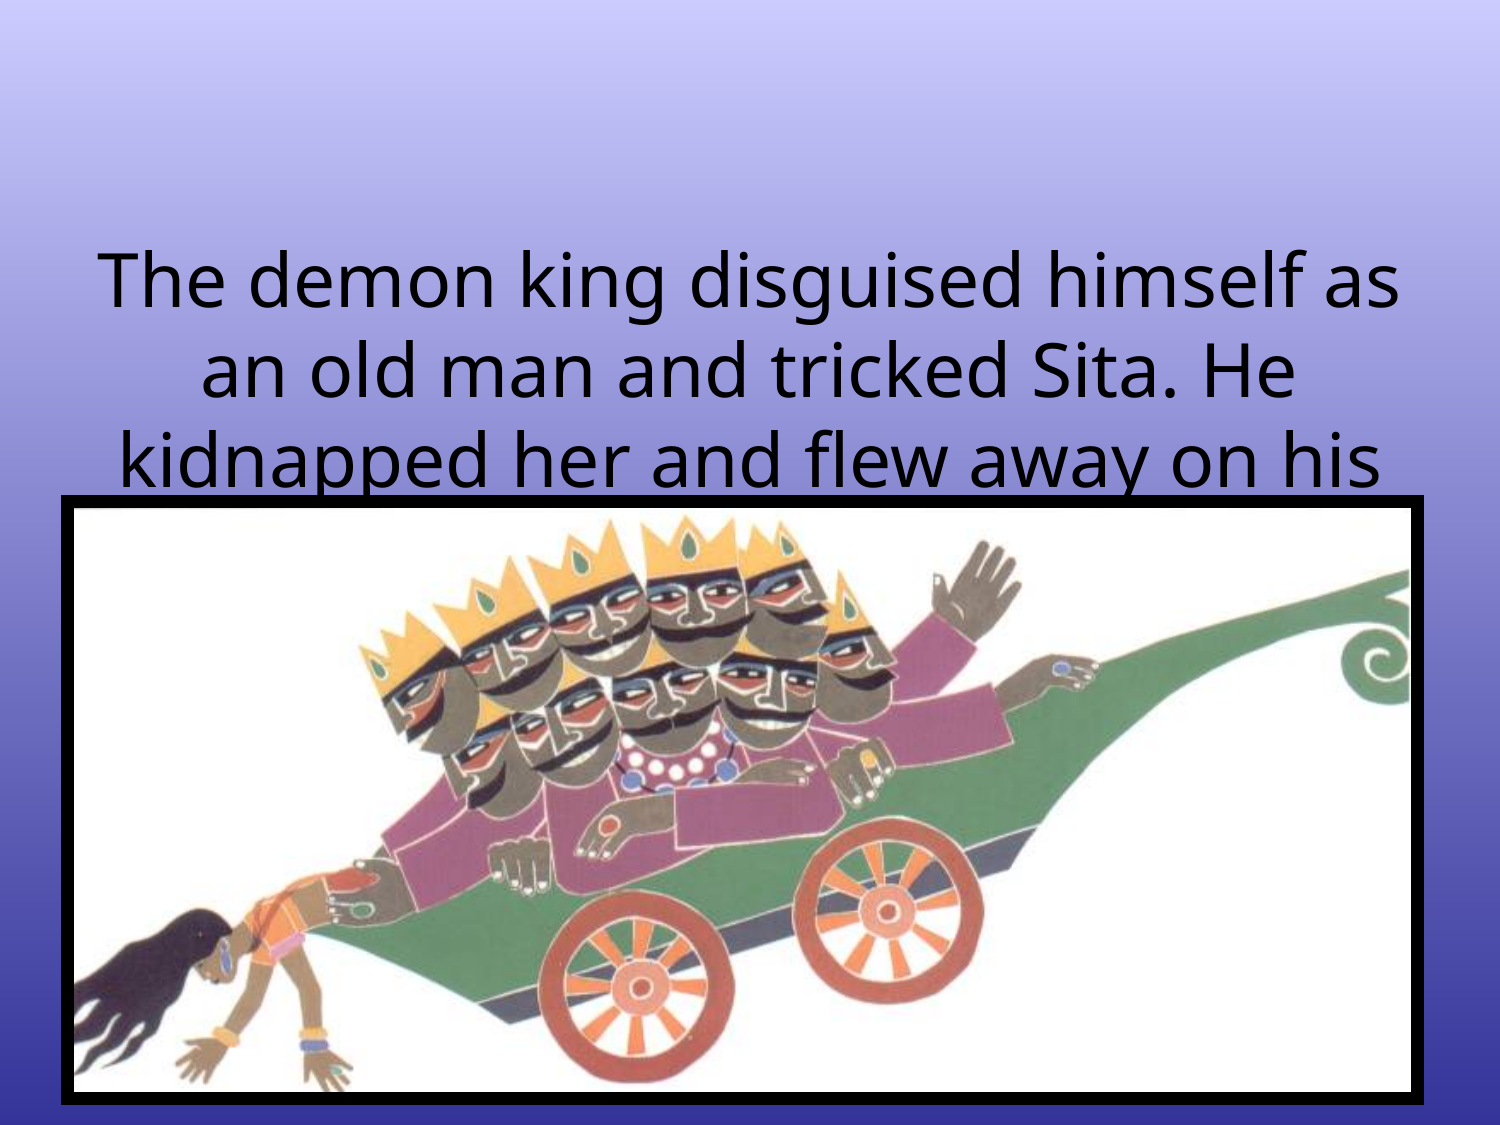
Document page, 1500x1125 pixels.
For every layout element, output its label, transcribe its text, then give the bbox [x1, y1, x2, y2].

text_box The demon king disguised himself as an old man and tricked Sita. He kidnapped her and flew away on his chariot back to his island, Lanka. [75, 45, 1426, 317]
text_box [67, 501, 1418, 1099]
